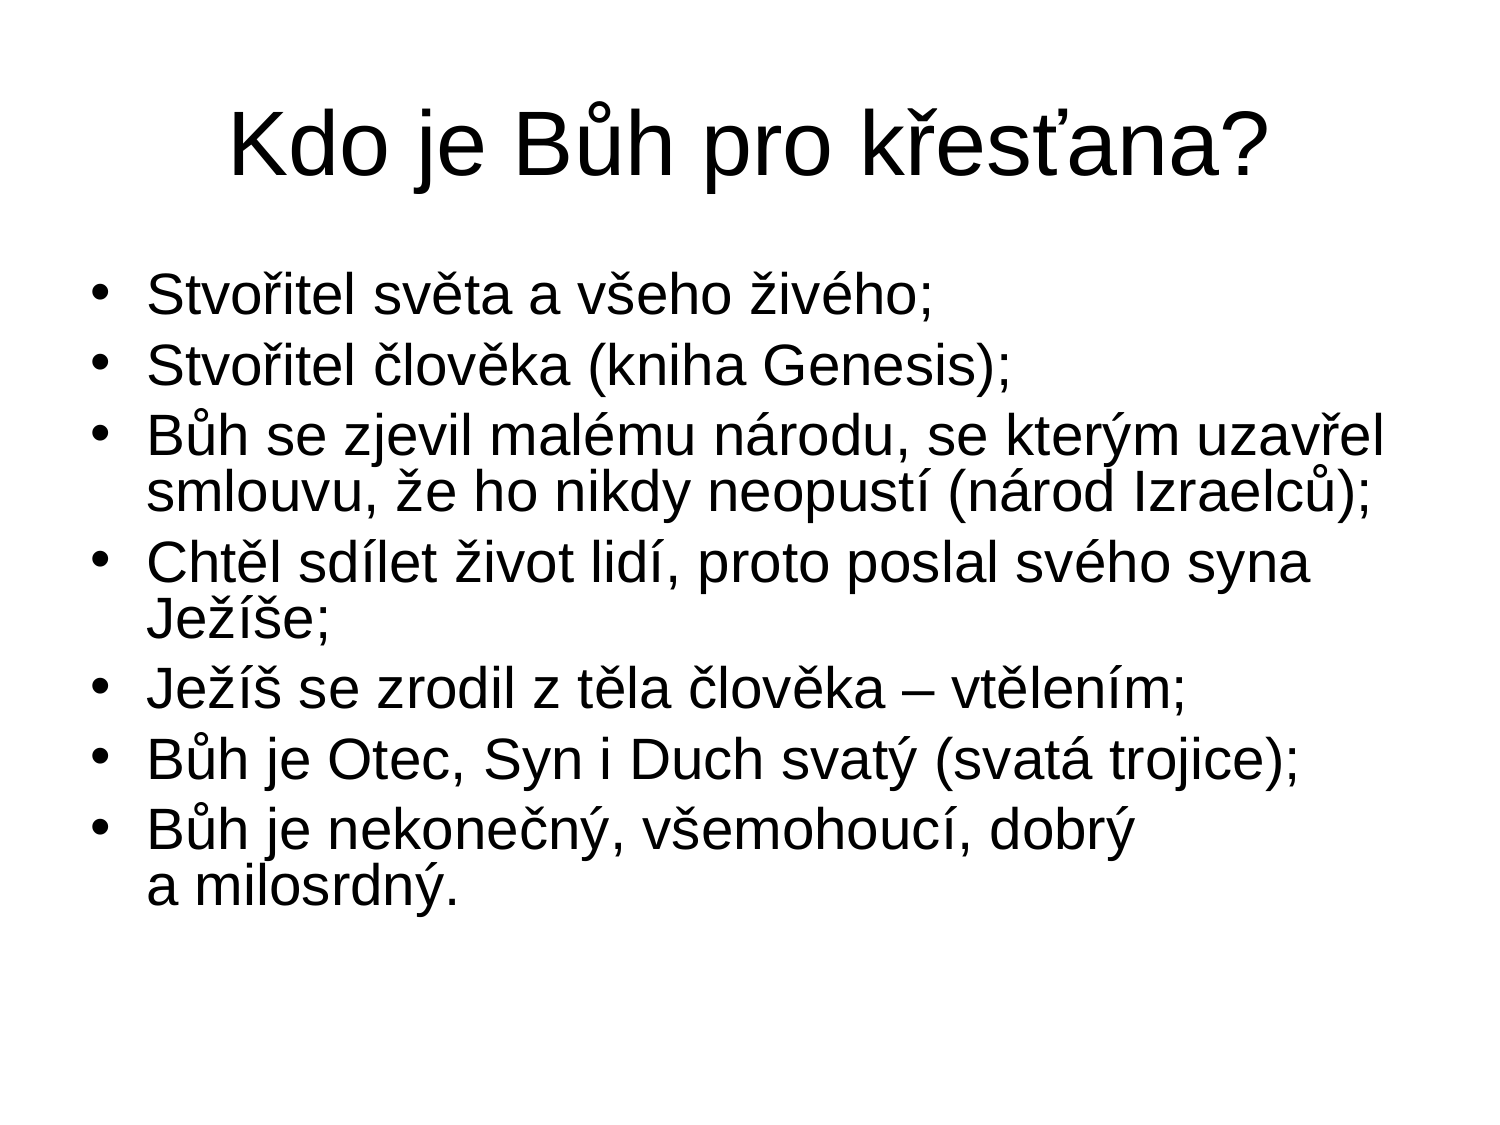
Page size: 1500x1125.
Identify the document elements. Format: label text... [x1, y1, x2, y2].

title Kdo je Bůh pro křesťana? [75, 45, 1426, 233]
list Stvořitel světa a všeho živého; Stvořitel člověka (kniha Genesis); Bůh se zjevil malému národu, se kterým uzavřel smlouvu, že ho nikdy neopustí (národ Izraelců); Chtěl sdílet život lidí, proto poslal svého syna Ježíše; Ježíš se zrodil z těla člověka – vtělením; Bůh je Otec, Syn i Duch svatý (svatá trojice); Bůh je nekonečný, všemohoucí, dobrý a milosrdný. [75, 262, 1426, 1006]
